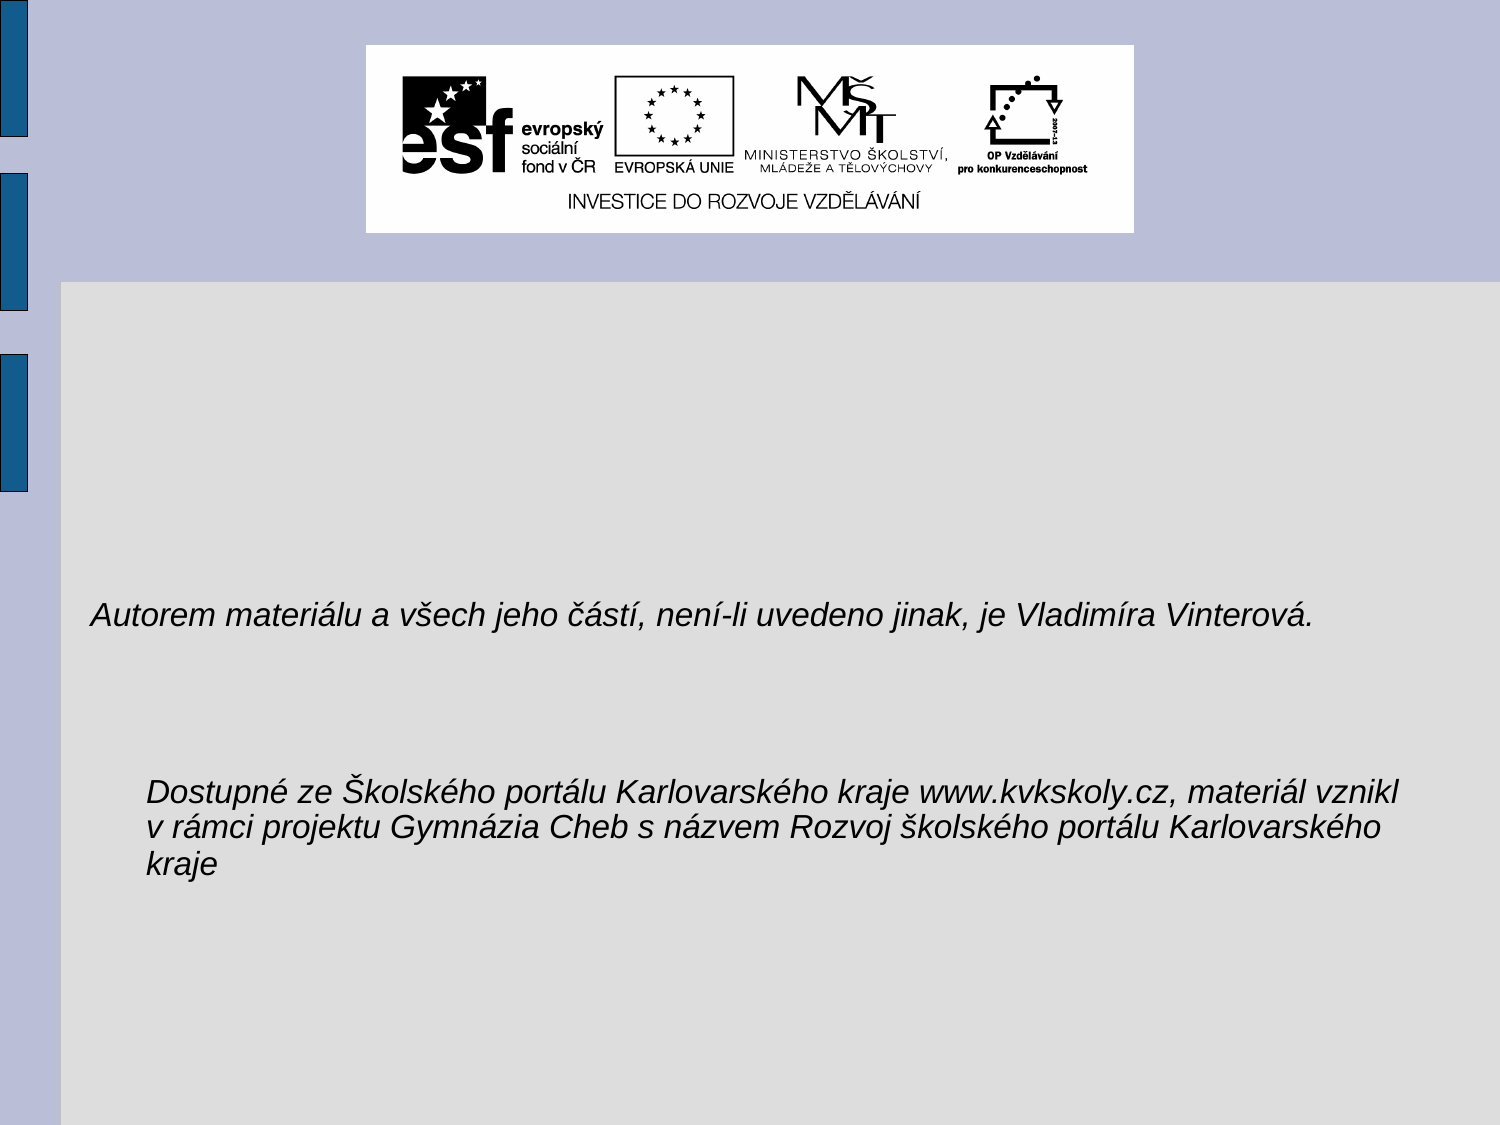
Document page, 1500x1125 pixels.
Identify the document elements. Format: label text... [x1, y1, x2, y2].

picture [366, 45, 1134, 233]
list Autorem materiálu a všech jeho částí, není-li uvedeno jinak, je Vladimíra Vinterová. Dostupné ze Školského portálu Karlovarského kraje www.kvkskoly.cz, materiál vznikl v rámci projektu Gymnázia Cheb s názvem Rozvoj školského portálu Karlovarského kraje [75, 262, 1426, 1006]
